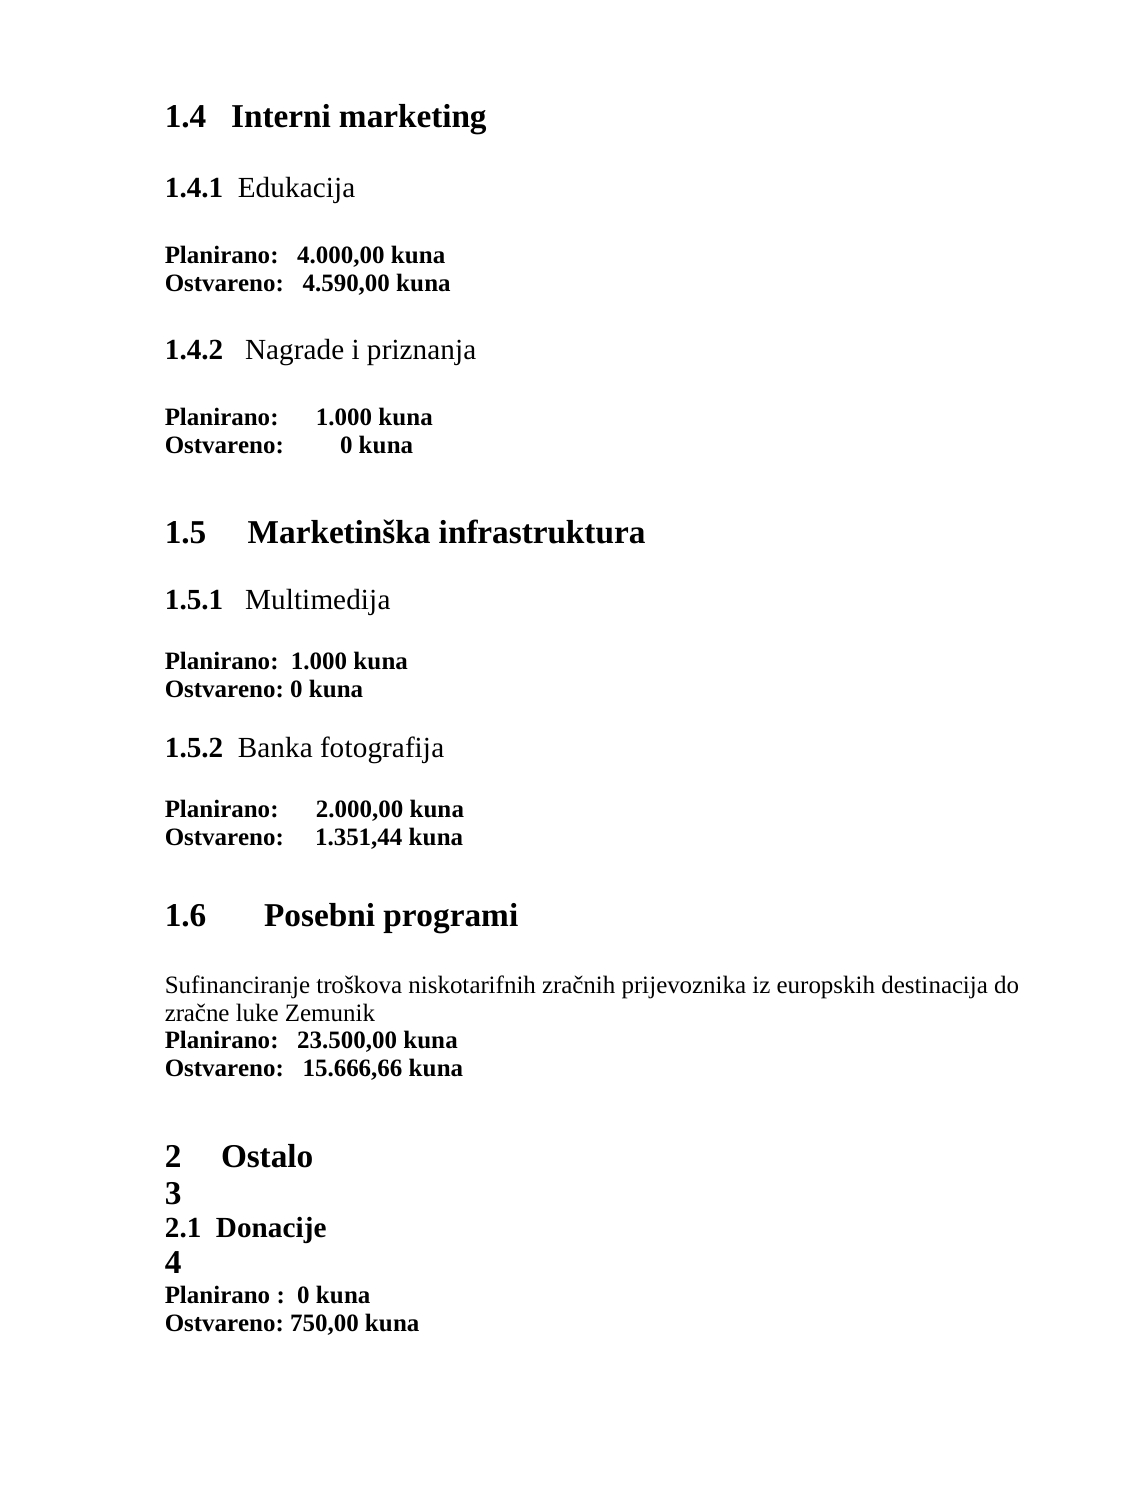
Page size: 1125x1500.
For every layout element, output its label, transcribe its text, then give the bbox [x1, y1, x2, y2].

text_box 1.4 Interni marketing 1.4.1 Edukacija Planirano: 4.000,00 kuna Ostvareno: 4.590,00 kuna 1.4.2 Nagrade i priznanja Planirano: 1.000 kuna Ostvareno: 0 kuna 1.5 Marketinška infrastruktura 1.5.1 Multimedija Planirano: 1.000 kuna Ostvareno: 0 kuna 1.5.2 Banka fotografija Planirano: 2.000,00 kuna Ostvareno: 1.351,44 kuna 1.6 Posebni programi Sufinanciranje troškova niskotarifnih zračnih prijevoznika iz europskih destinacija do zračne luke Zemunik Planirano: 23.500,00 kuna Ostvareno: 15.666,66 kuna Ostalo 2.1 Donacije Planirano : 0 kuna Ostvareno: 750,00 kuna [149, 90, 1084, 1500]
